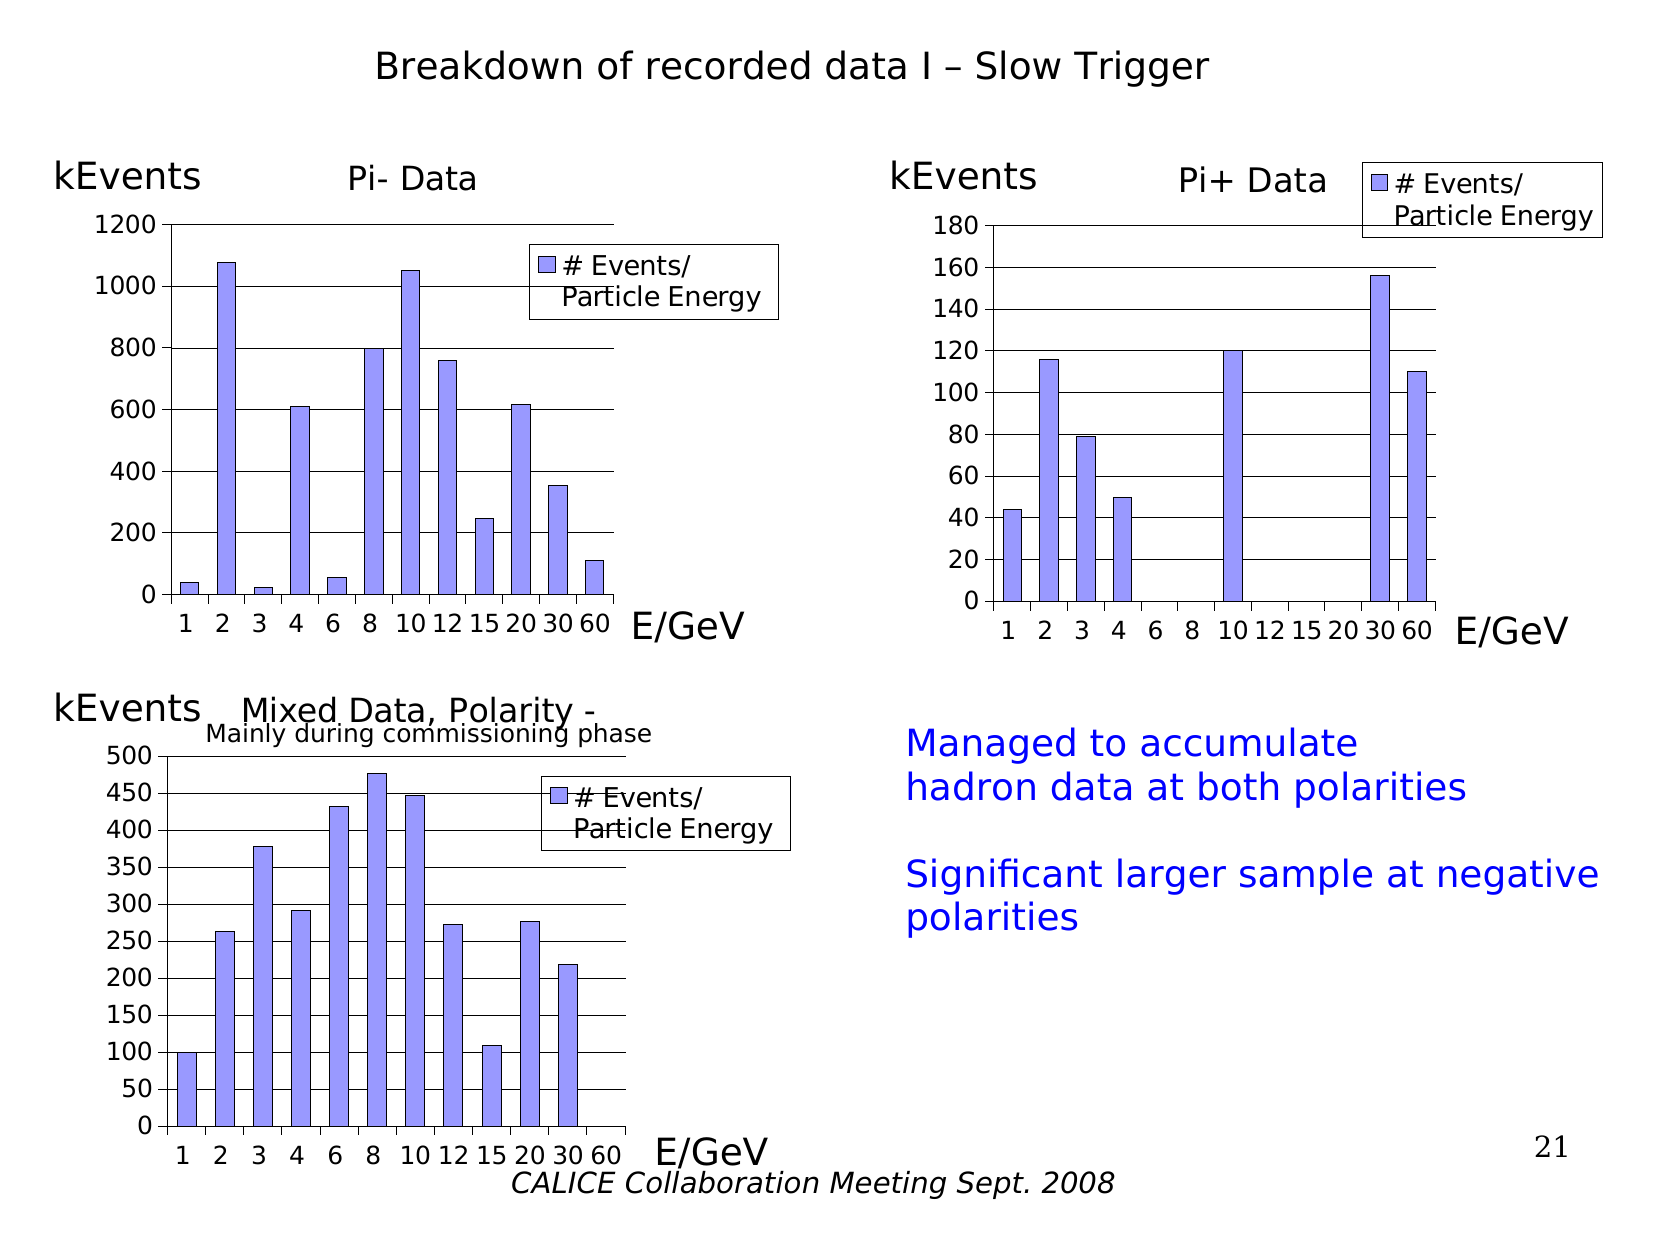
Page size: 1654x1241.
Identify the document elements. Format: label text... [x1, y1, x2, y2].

text_box kEvents [874, 147, 1050, 207]
text_box Managed to accumulate hadron data at both polarities Significant larger sample at negative polarities [890, 714, 1601, 948]
text_box E/GeV [639, 1123, 781, 1182]
chart [79, 140, 788, 650]
text_box Mainly during commissioning phase [190, 711, 883, 756]
text_box Breakdown of recorded data I – Slow Trigger [359, 37, 1206, 96]
text_box kEvents [38, 679, 214, 738]
text_box E/GeV [615, 597, 758, 657]
text_box kEvents [38, 147, 214, 207]
chart [91, 672, 800, 711]
chart [91, 738, 800, 1181]
chart [918, 140, 1605, 657]
text_box E/GeV [1439, 602, 1581, 662]
